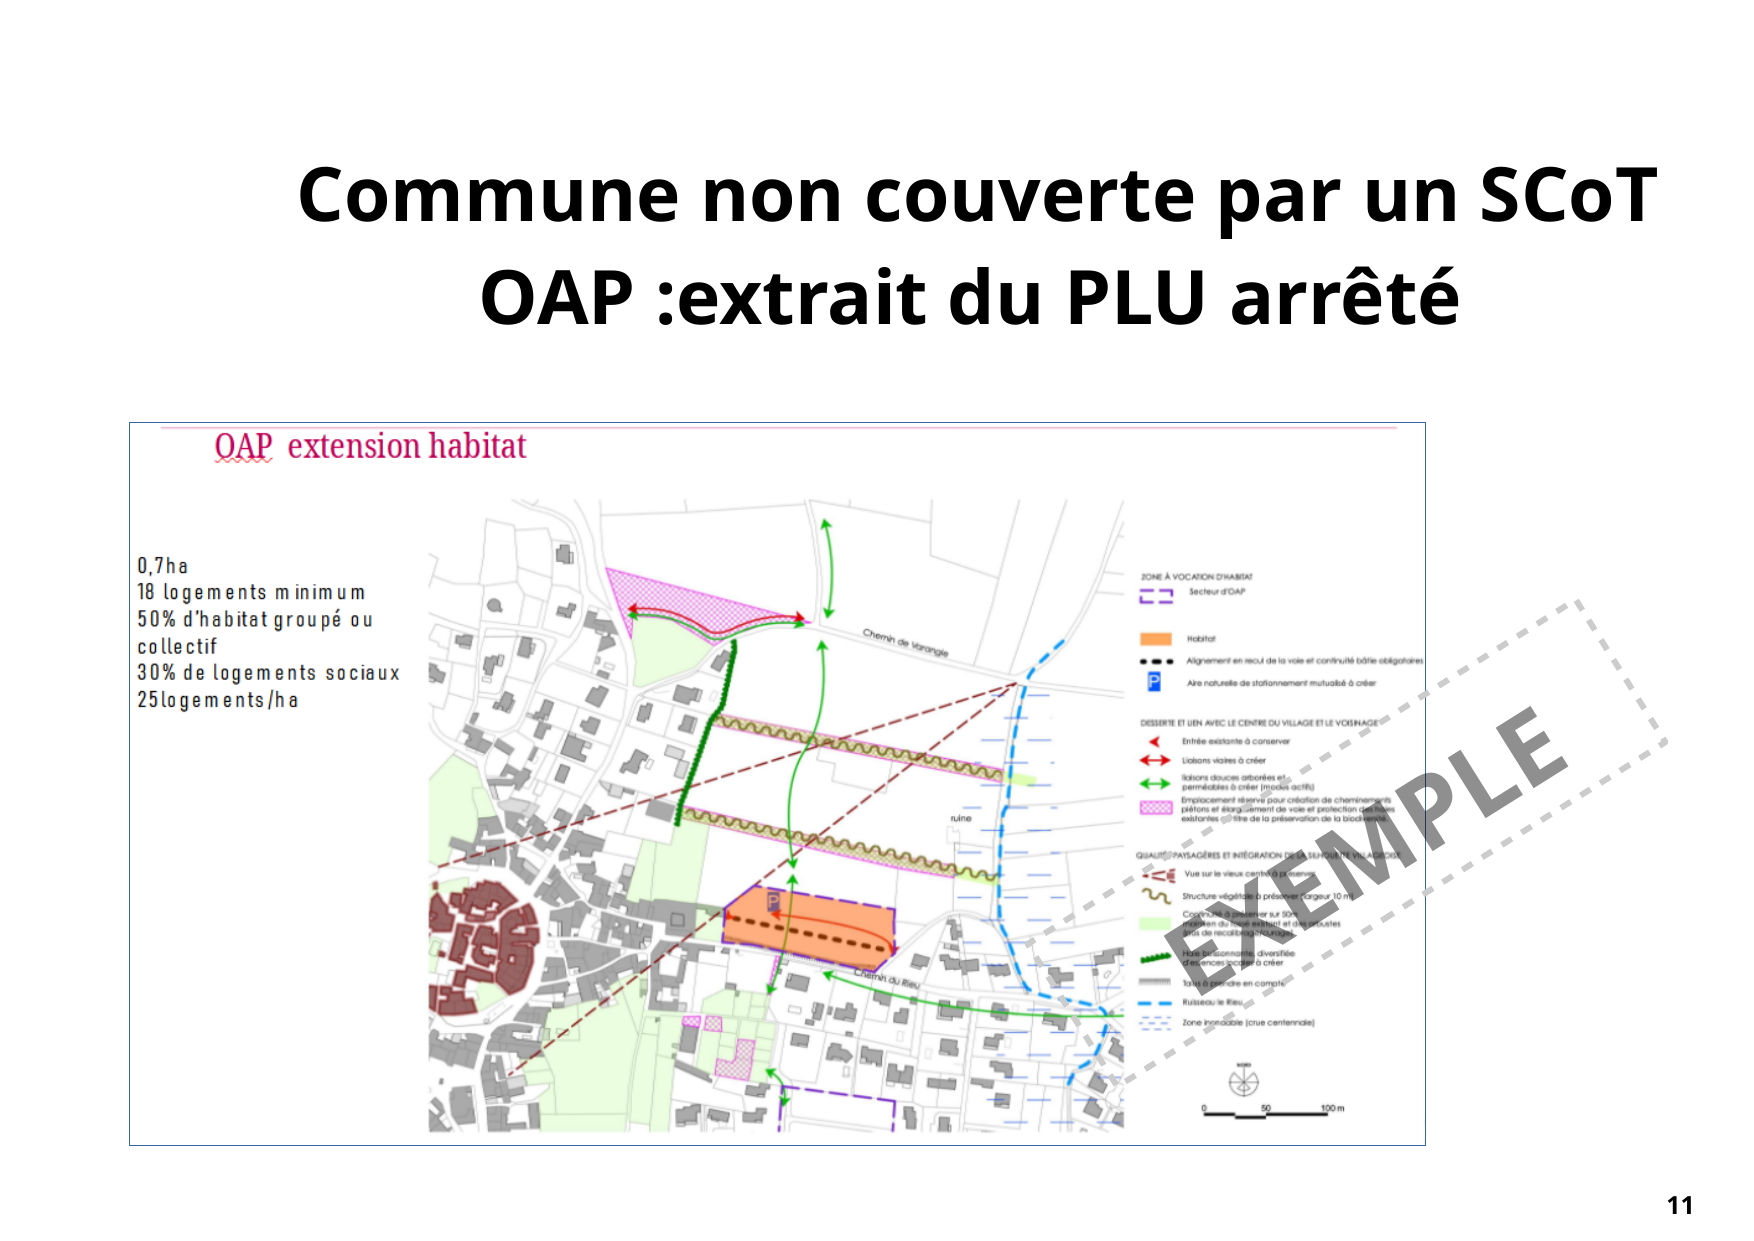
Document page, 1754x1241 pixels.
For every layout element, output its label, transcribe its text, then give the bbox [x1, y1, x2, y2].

text_box <numéro> [1392, 1181, 1695, 1232]
text_box EXEMPLE [1027, 599, 1666, 1087]
picture [129, 422, 1426, 1146]
title OAP :extrait du PLU arrêté [200, 259, 1754, 434]
title Commune non couverte par un SCoT [188, 157, 1754, 331]
